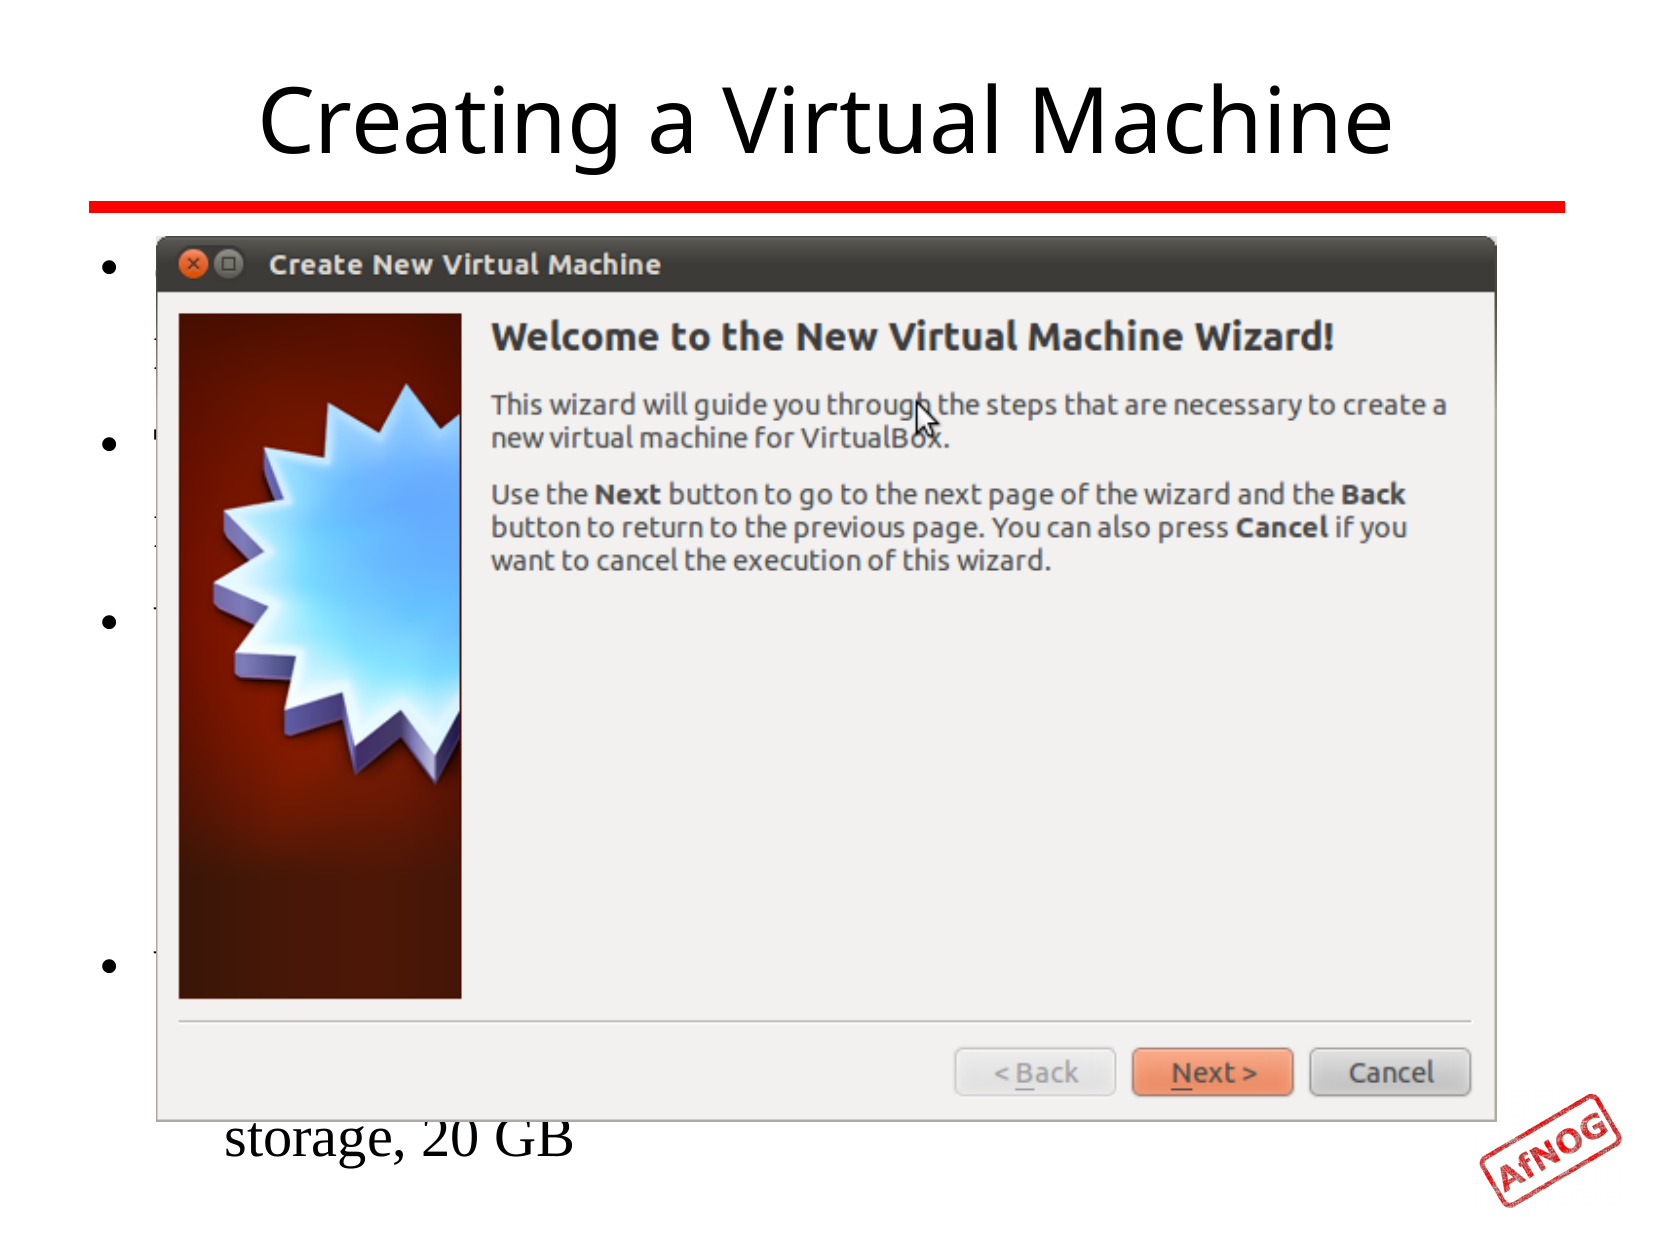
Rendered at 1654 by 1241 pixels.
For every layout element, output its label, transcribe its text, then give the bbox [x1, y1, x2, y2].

picture [1476, 1090, 1625, 1211]
title Creating a Virtual Machine [88, 29, 1565, 207]
list Create a New virtual machine Type FreeBSD as the name Virtual RAM: Use less than half your machine's total RAM Gnome requires 1 GB Virtual hard disk: Dynamically expanding storage, 20 GB [82, 236, 809, 1169]
picture [328, 236, 1572, 1122]
